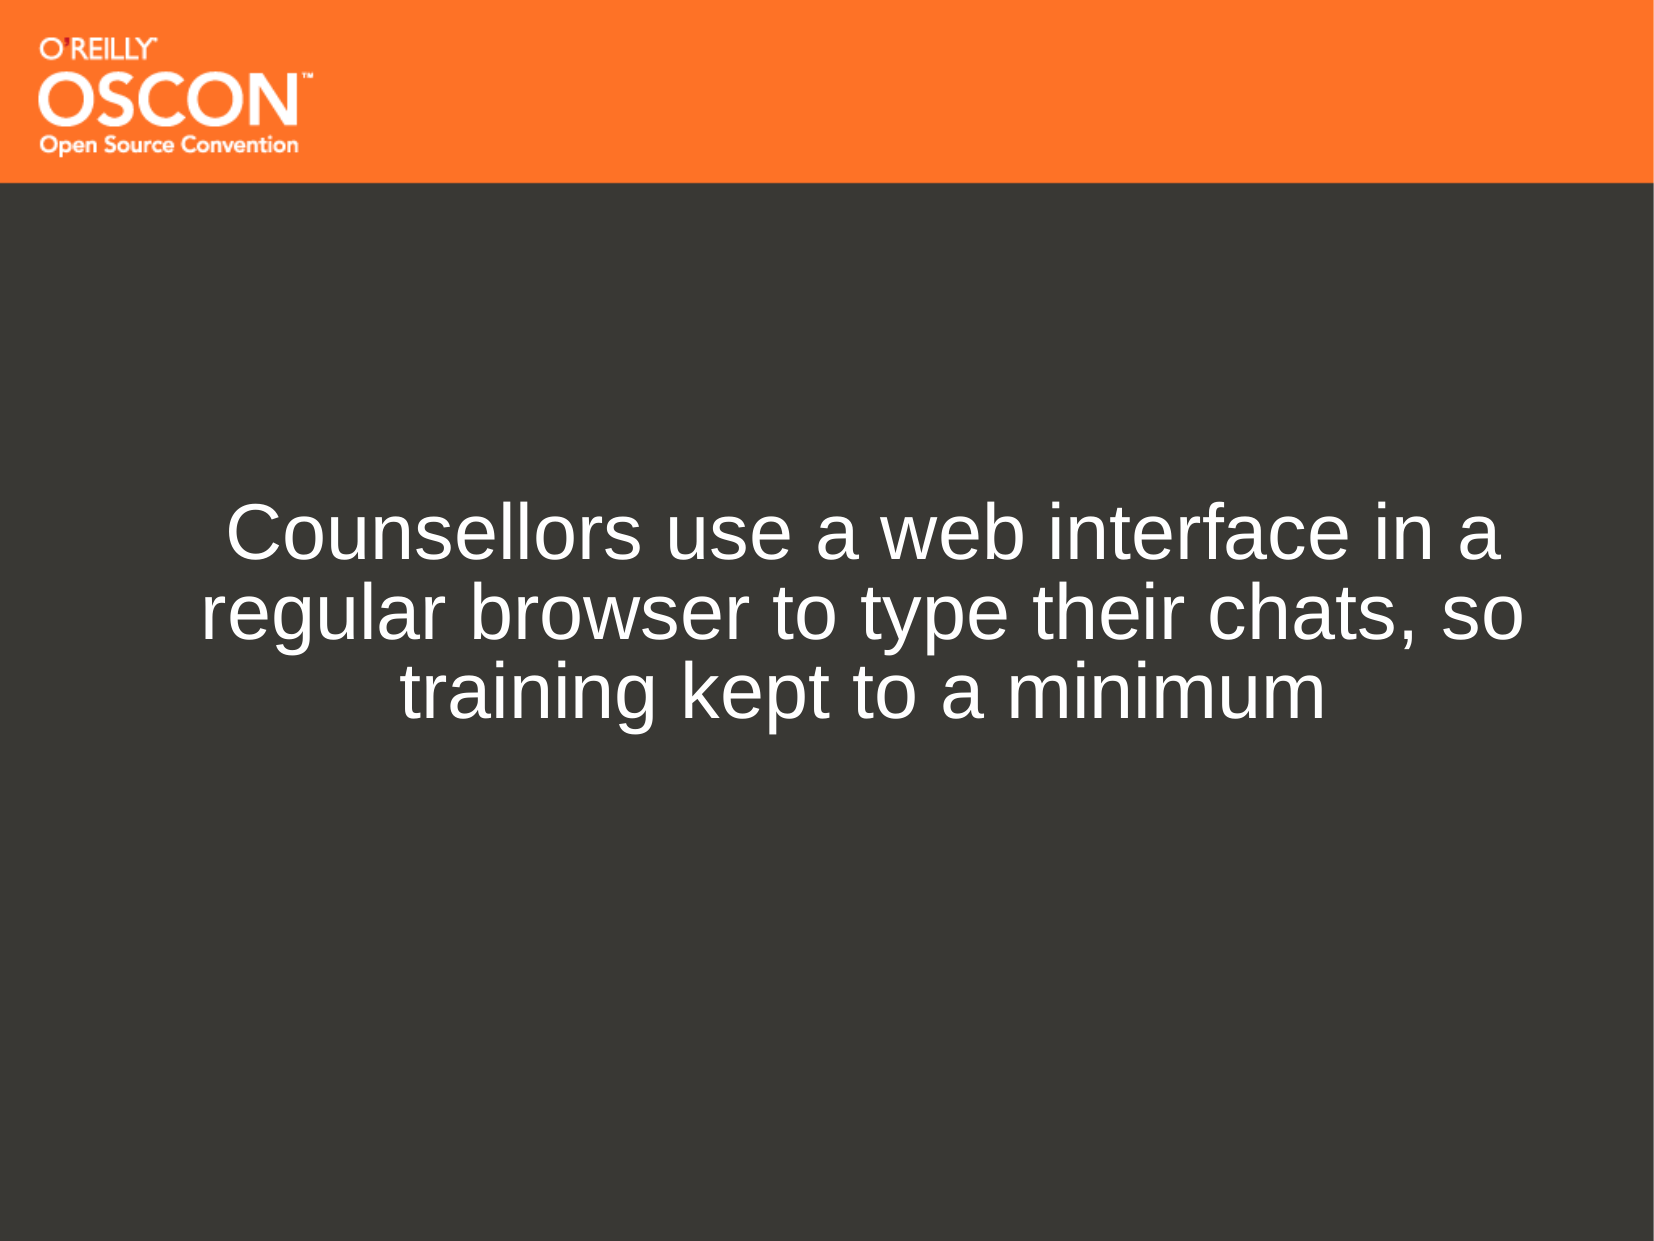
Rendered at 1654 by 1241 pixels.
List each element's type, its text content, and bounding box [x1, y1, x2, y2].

list Counsellors use a web interface in a regular browser to type their chats, so training kept to a minimum [37, 219, 1628, 1218]
picture [0, 0, 1654, 1241]
title [356, 31, 1624, 187]
